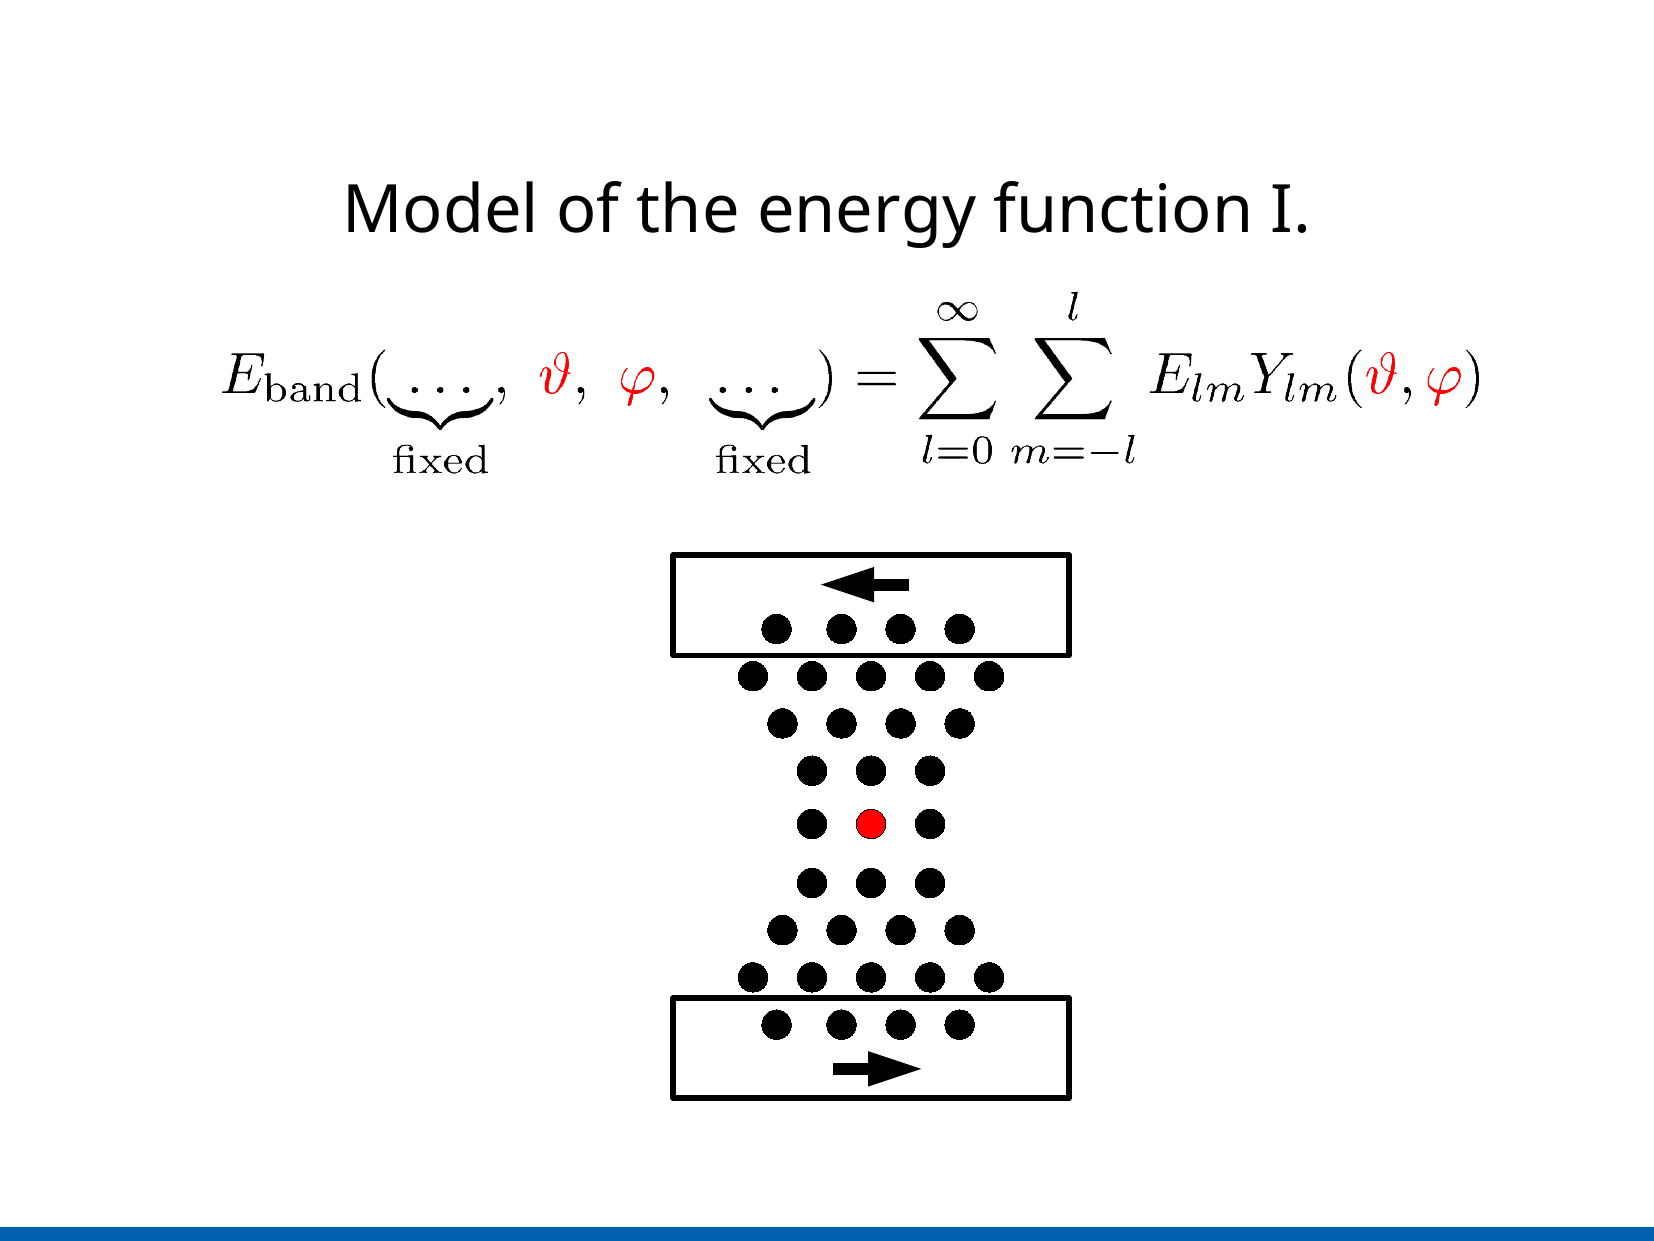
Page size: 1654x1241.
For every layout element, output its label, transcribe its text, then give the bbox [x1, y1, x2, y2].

text_box [915, 868, 945, 898]
text_box [974, 661, 1004, 691]
text_box [915, 962, 945, 993]
text_box [915, 661, 945, 691]
text_box [797, 755, 827, 786]
text_box [797, 868, 827, 898]
text_box [826, 1009, 857, 1040]
text_box [767, 915, 798, 945]
text_box [761, 1009, 792, 1040]
text_box [738, 661, 768, 691]
text_box [885, 1009, 916, 1040]
text_box [856, 809, 886, 839]
text_box [856, 868, 886, 898]
title Model of the energy function I. [121, 110, 1534, 303]
text_box [797, 661, 827, 691]
text_box [856, 755, 886, 786]
picture [215, 284, 1493, 478]
text_box [885, 614, 916, 644]
text_box [944, 614, 975, 644]
text_box [885, 915, 916, 945]
text_box [826, 915, 857, 945]
text_box [767, 708, 798, 739]
text_box [944, 708, 975, 739]
text_box [944, 1009, 975, 1040]
text_box [974, 962, 1004, 993]
text_box [915, 809, 945, 839]
text_box [826, 614, 857, 644]
text_box [856, 962, 886, 993]
text_box [885, 708, 916, 739]
text_box [915, 755, 945, 786]
text_box [944, 915, 975, 945]
text_box [738, 962, 768, 993]
text_box [761, 614, 792, 644]
text_box [826, 708, 857, 739]
text_box [856, 661, 886, 691]
text_box [797, 809, 827, 839]
text_box [797, 962, 827, 993]
